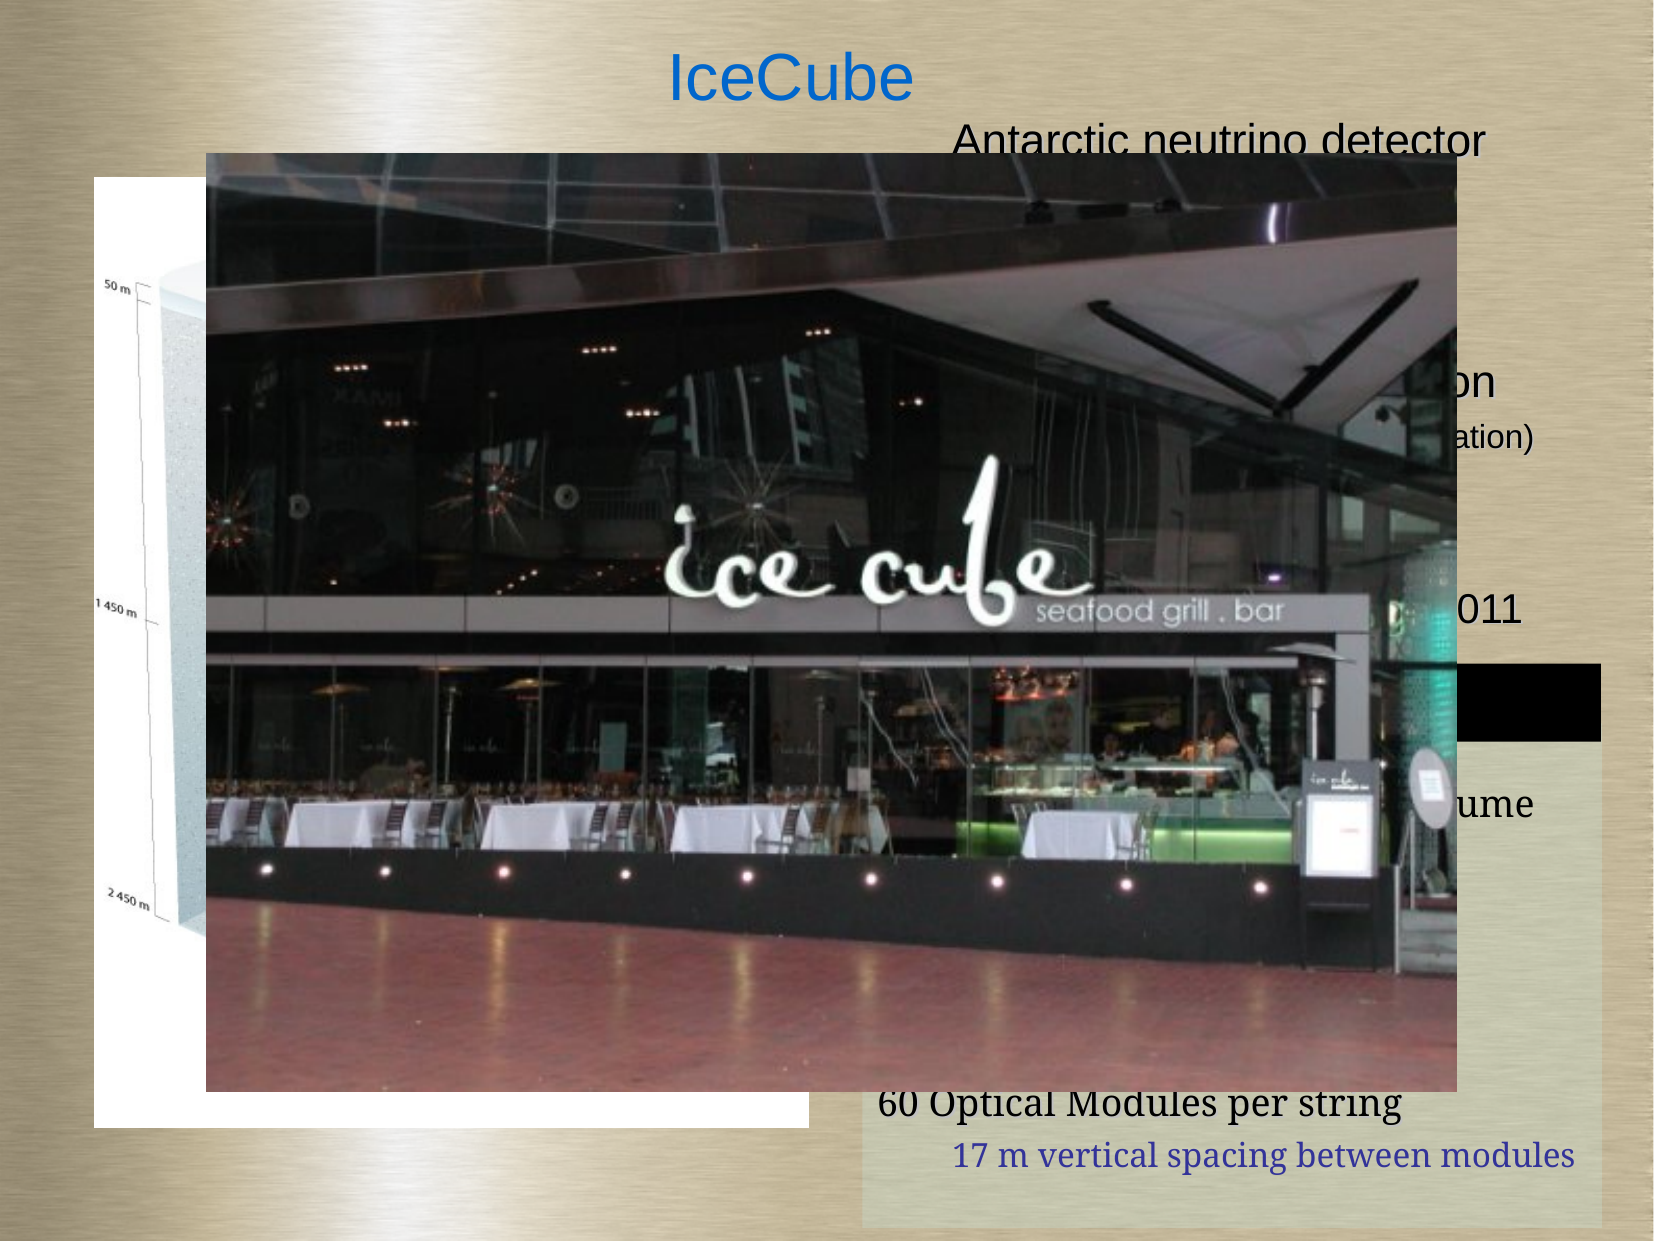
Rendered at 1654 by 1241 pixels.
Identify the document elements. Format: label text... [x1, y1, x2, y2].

picture [0, 0, 1654, 1241]
text_box IceCube [649, 29, 934, 126]
text_box Antarctic neutrino detector High energy neutrinos Good directional resolution (~2° for 9 strings configuration) Upgraded yearly Currently 22 strings Completion expected by 2011 [923, 107, 1575, 640]
text_box 1 km3 -- 1 Gton instrumented volume 80 strings 1.5 km - 2.5 km deep 125 m spacing between strings 60 Optical Modules per string 17 m vertical spacing between modules [862, 723, 1602, 1228]
text_box Design Overview [1457, 663, 1601, 742]
